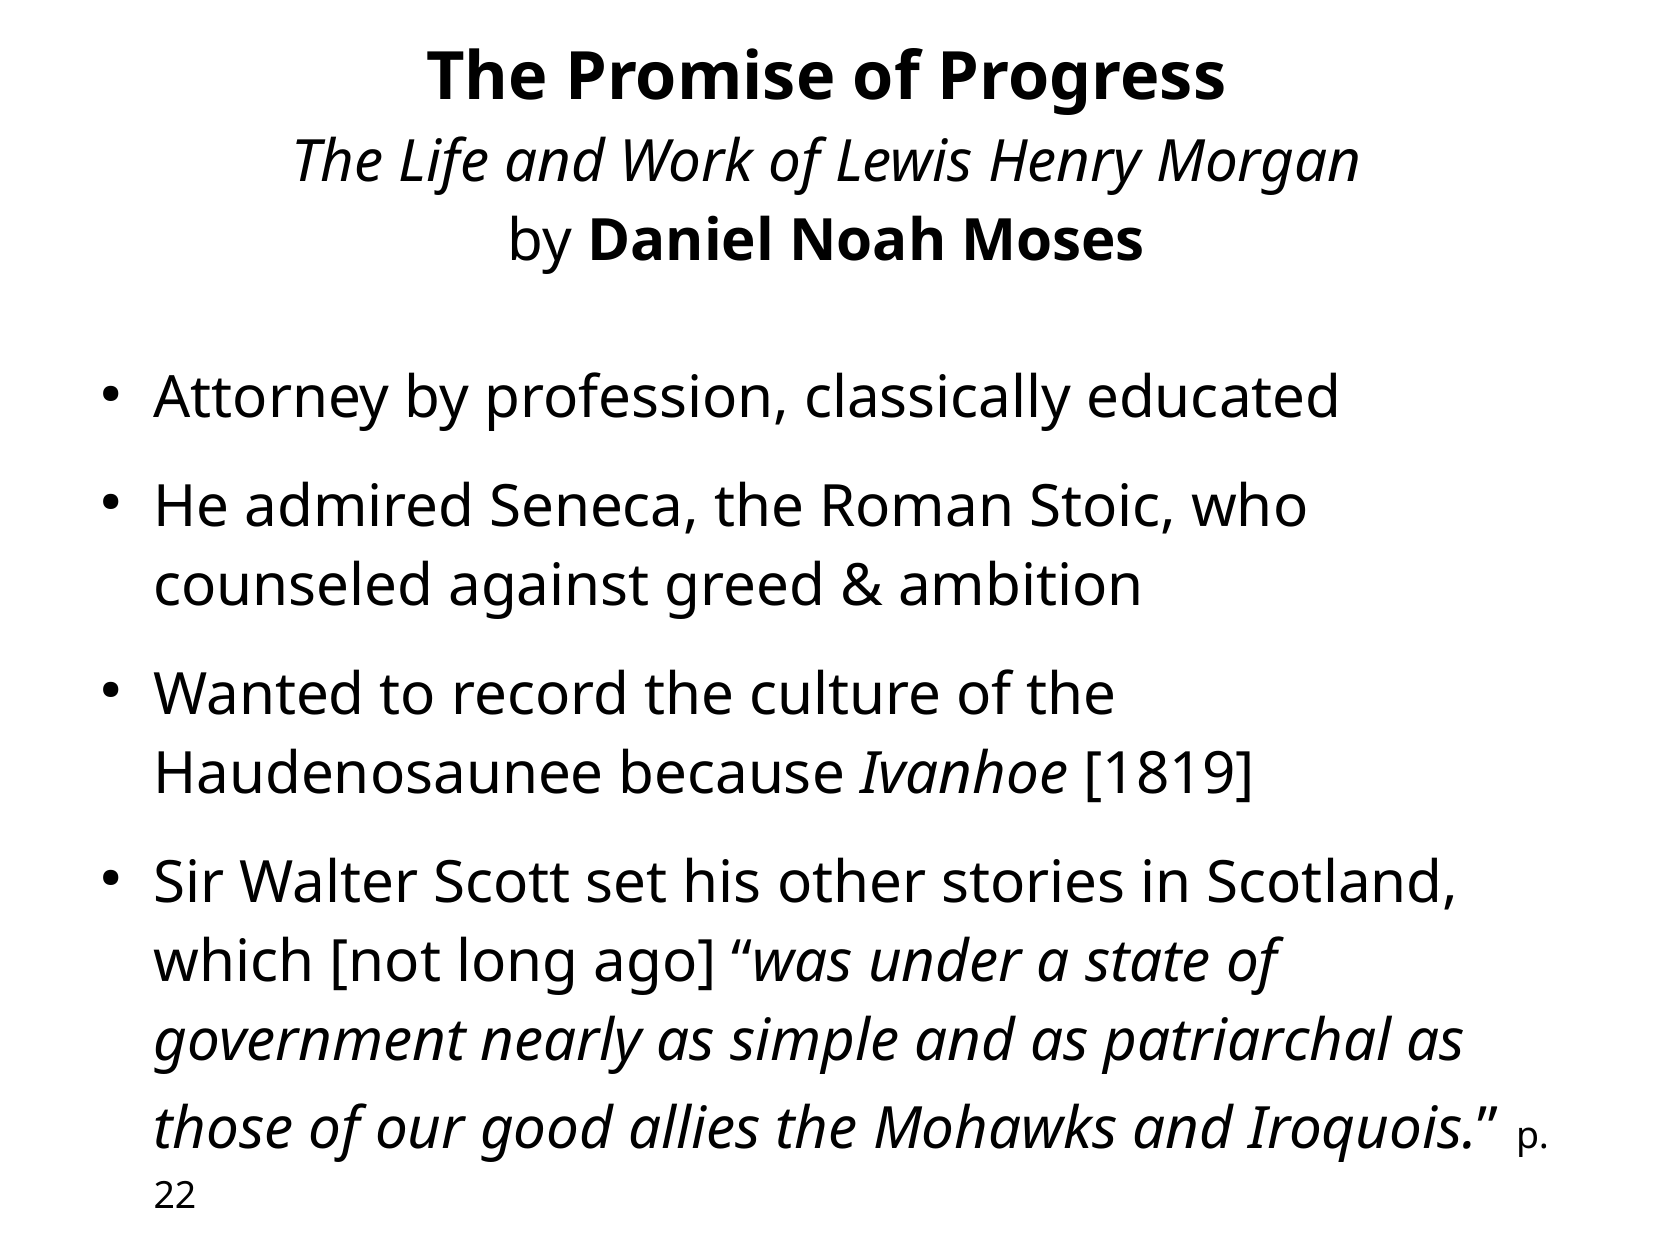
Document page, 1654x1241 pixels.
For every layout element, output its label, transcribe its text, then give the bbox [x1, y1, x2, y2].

list Attorney by profession, classically educated He admired Seneca, the Roman Stoic, who counseled against greed & ambition Wanted to record the culture of the Haudenosaunee because Ivanhoe [1819] Sir Walter Scott set his other stories in Scotland, which [not long ago] “was under a state of government nearly as simple and as patriarchal as those of our good allies the Mohawks and Iroquois.” p. 22 [82, 355, 1571, 1174]
title The Promise of Progress The Life and Work of Lewis Henry Morgan by Daniel Noah Moses [82, 42, 1571, 264]
